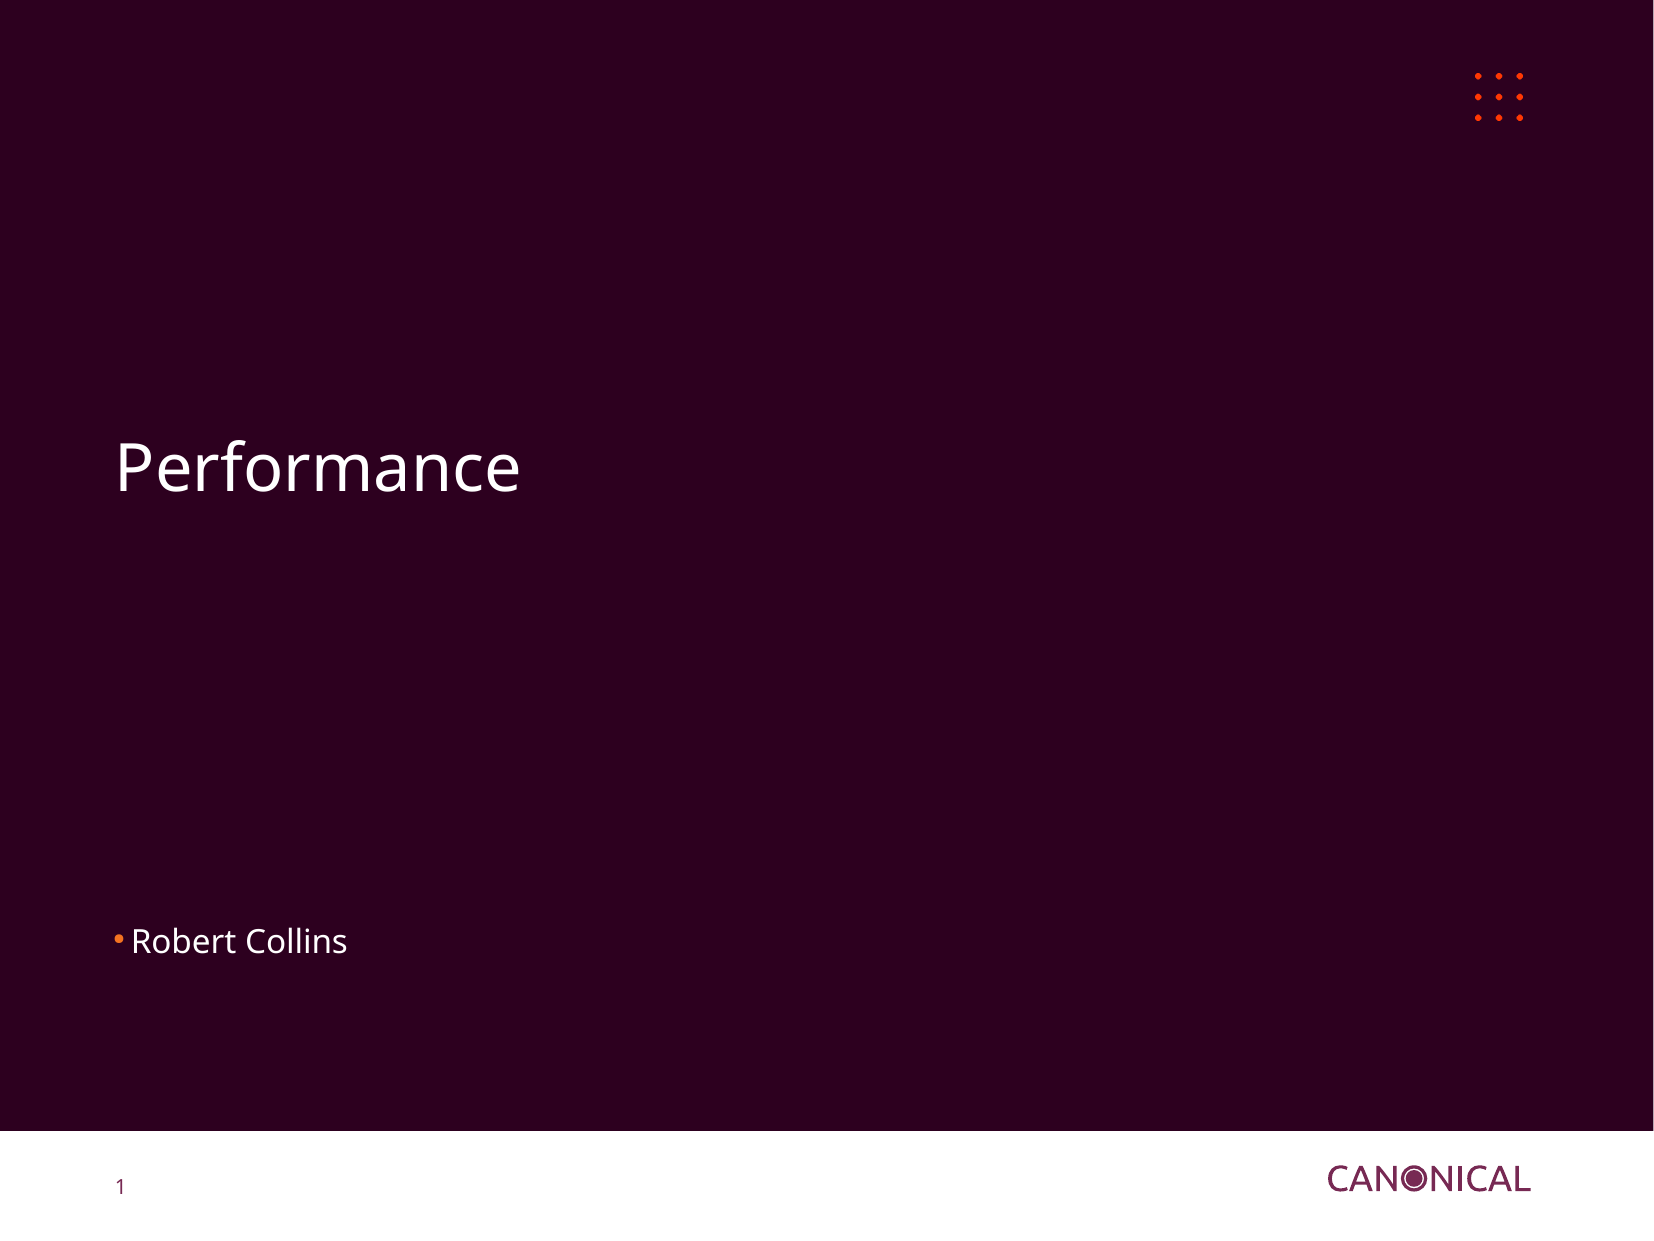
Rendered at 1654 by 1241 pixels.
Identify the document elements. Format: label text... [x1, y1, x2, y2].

picture [0, 0, 1654, 1131]
list Robert Collins [113, 913, 817, 1171]
title Performance [114, 293, 1293, 637]
